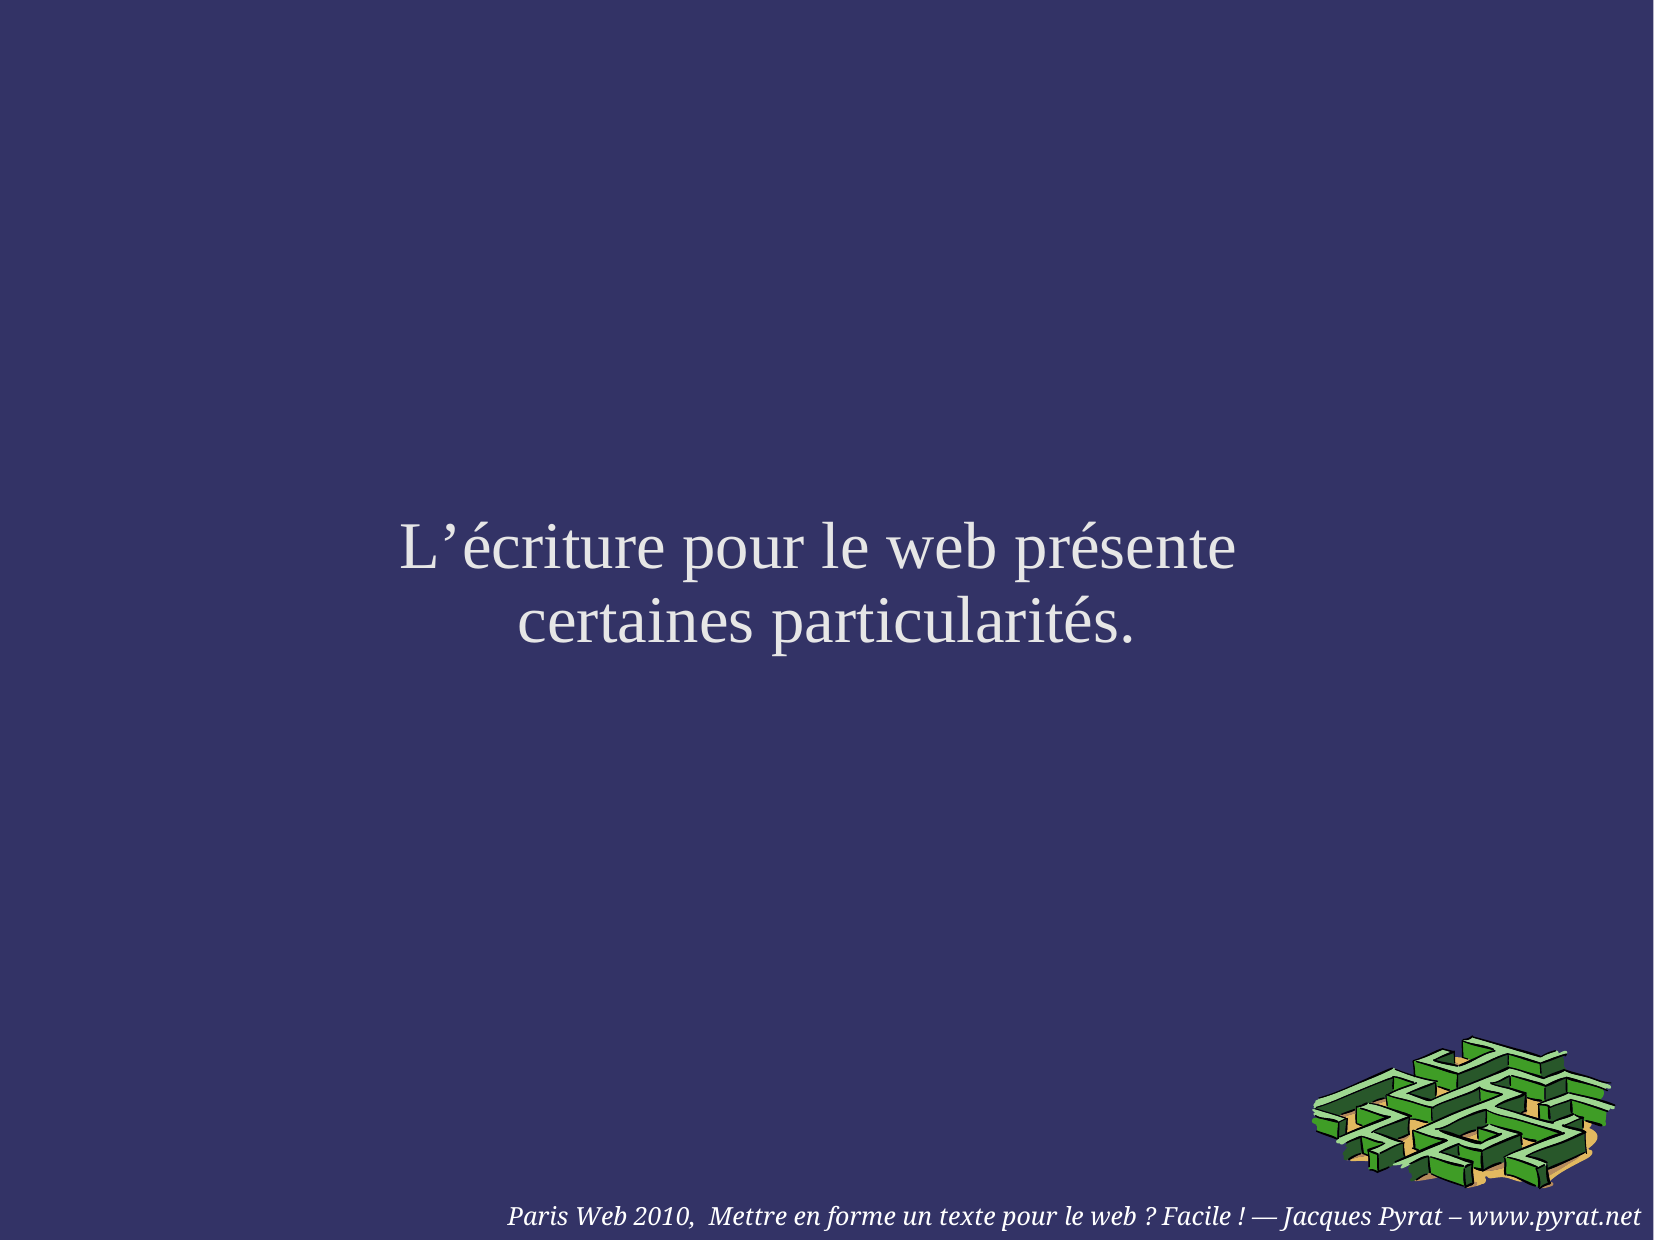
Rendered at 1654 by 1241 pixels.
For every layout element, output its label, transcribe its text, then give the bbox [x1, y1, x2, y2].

subtitle L’écriture pour le web présente certaines particularités. [121, 19, 1534, 1147]
